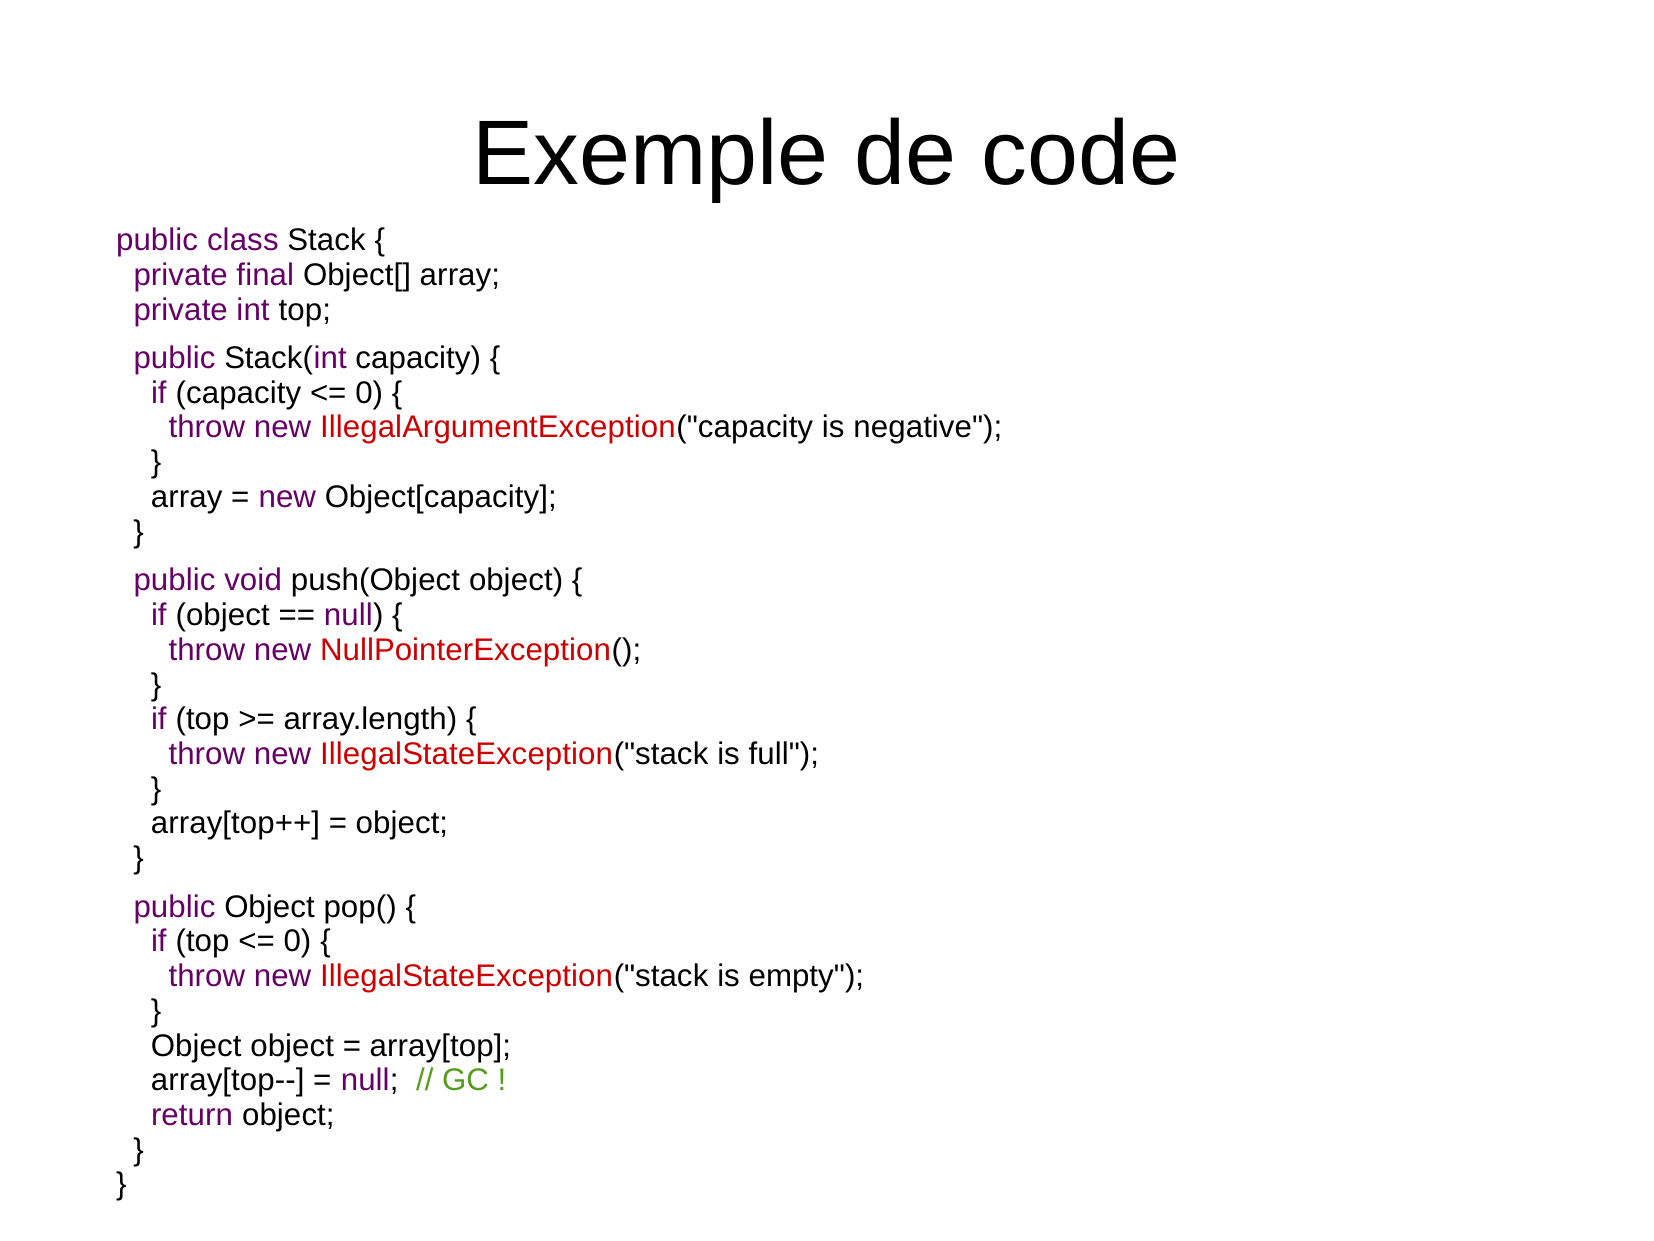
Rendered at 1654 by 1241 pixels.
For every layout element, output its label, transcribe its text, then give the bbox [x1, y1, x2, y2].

list public class Stack { private final Object[] array; private int top; public Stack(int capacity) { if (capacity <= 0) { throw new IllegalArgumentException("capacity is negative"); } array = new Object[capacity]; } public void push(Object object) { if (object == null) { throw new NullPointerException(); } if (top >= array.length) { throw new IllegalStateException("stack is full"); } array[top++] = object; } public Object pop() { if (top <= 0) { throw new IllegalStateException("stack is empty"); } Object object = array[top]; array[top--] = null; // GC ! return object; } } [82, 222, 1571, 1213]
title Exemple de code [82, 49, 1571, 222]
